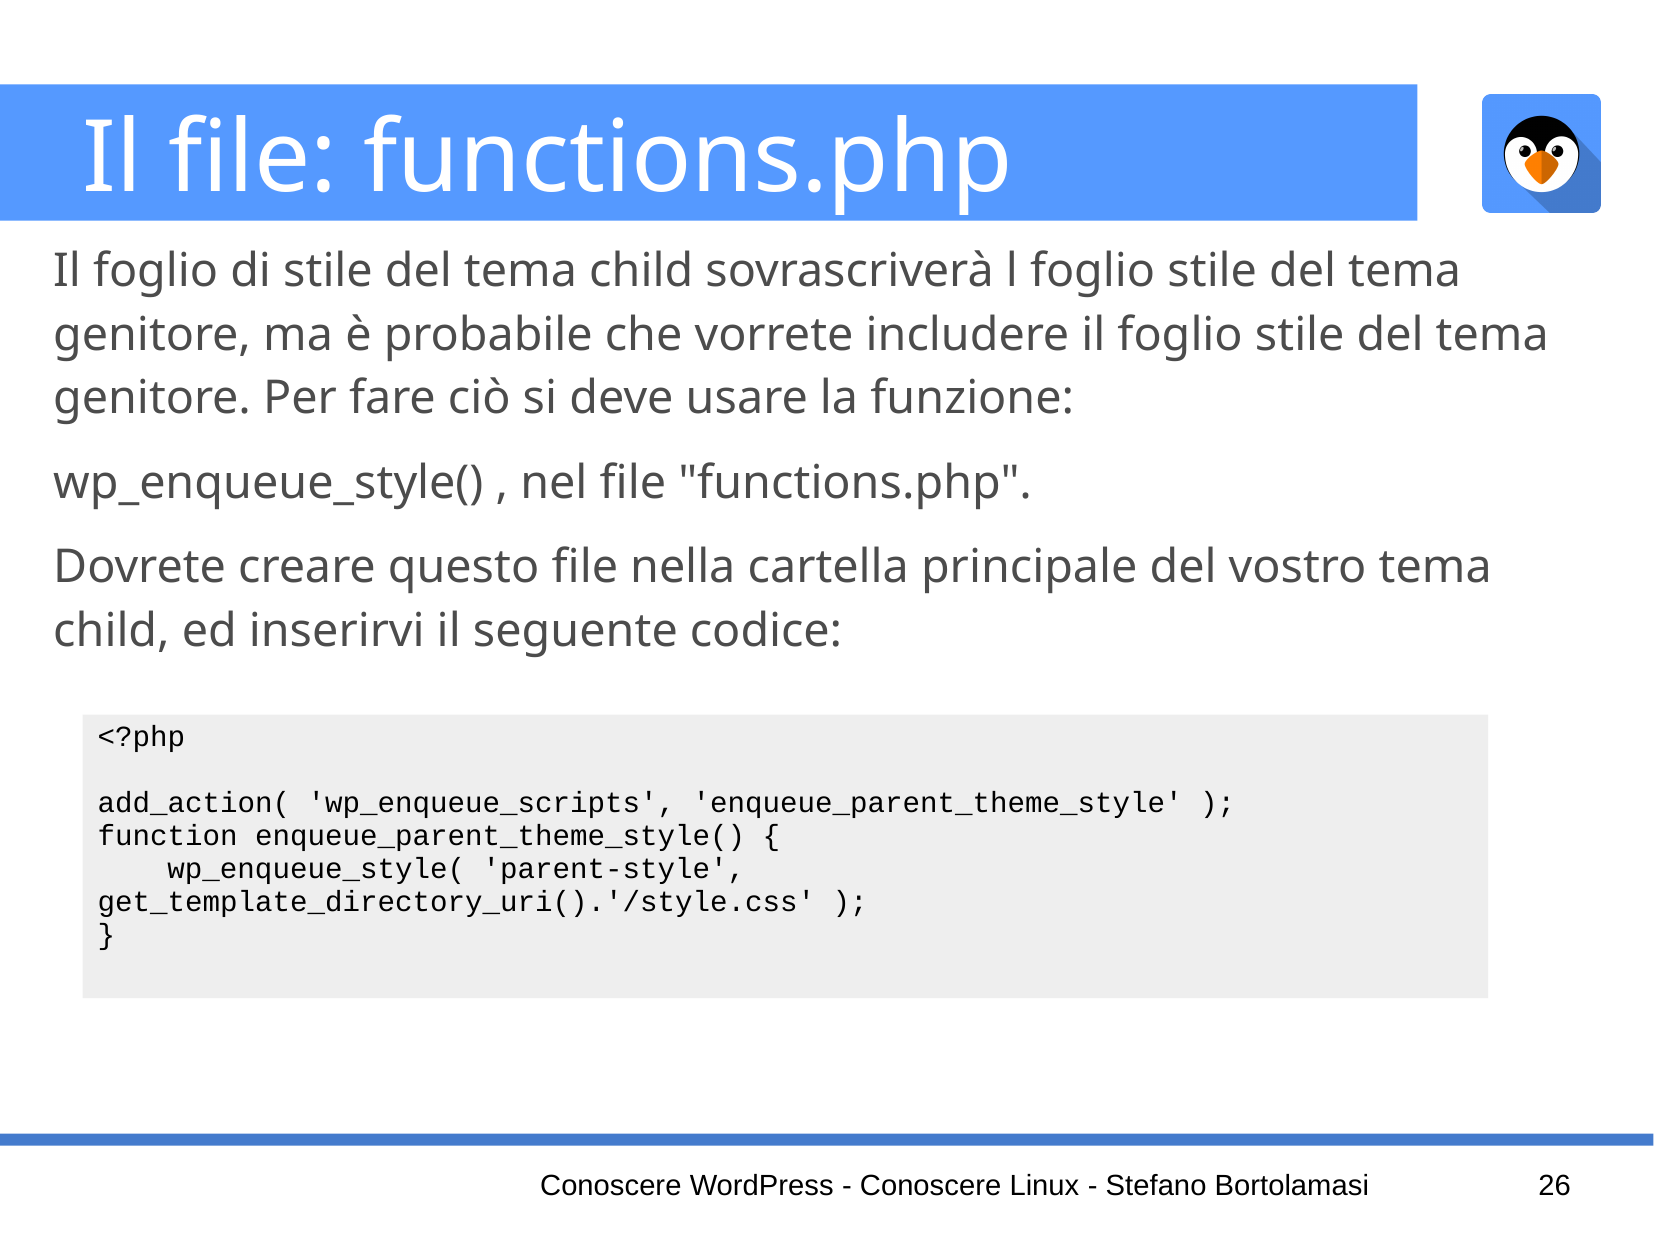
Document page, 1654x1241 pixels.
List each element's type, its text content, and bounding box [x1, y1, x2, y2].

title Il file: functions.php [0, 91, 1418, 214]
text_box Il foglio di stile del tema child sovrascriverà l foglio stile del tema genitore, ma è probabile che vorrete includere il foglio stile del tema genitore. Per fare ciò si deve usare la funzione: wp_enqueue_style() , nel file "functions.php". Dovrete creare questo file nella cartella principale del vostro tema child, ed inserirvi il seguente codice: [3, 236, 1595, 662]
text_box <?php add_action( 'wp_enqueue_scripts', 'enqueue_parent_theme_style' ); function enqueue_parent_theme_style() { wp_enqueue_style( 'parent-style', get_template_directory_uri().'/style.css' ); } [82, 714, 1489, 999]
picture [1482, 94, 1601, 213]
